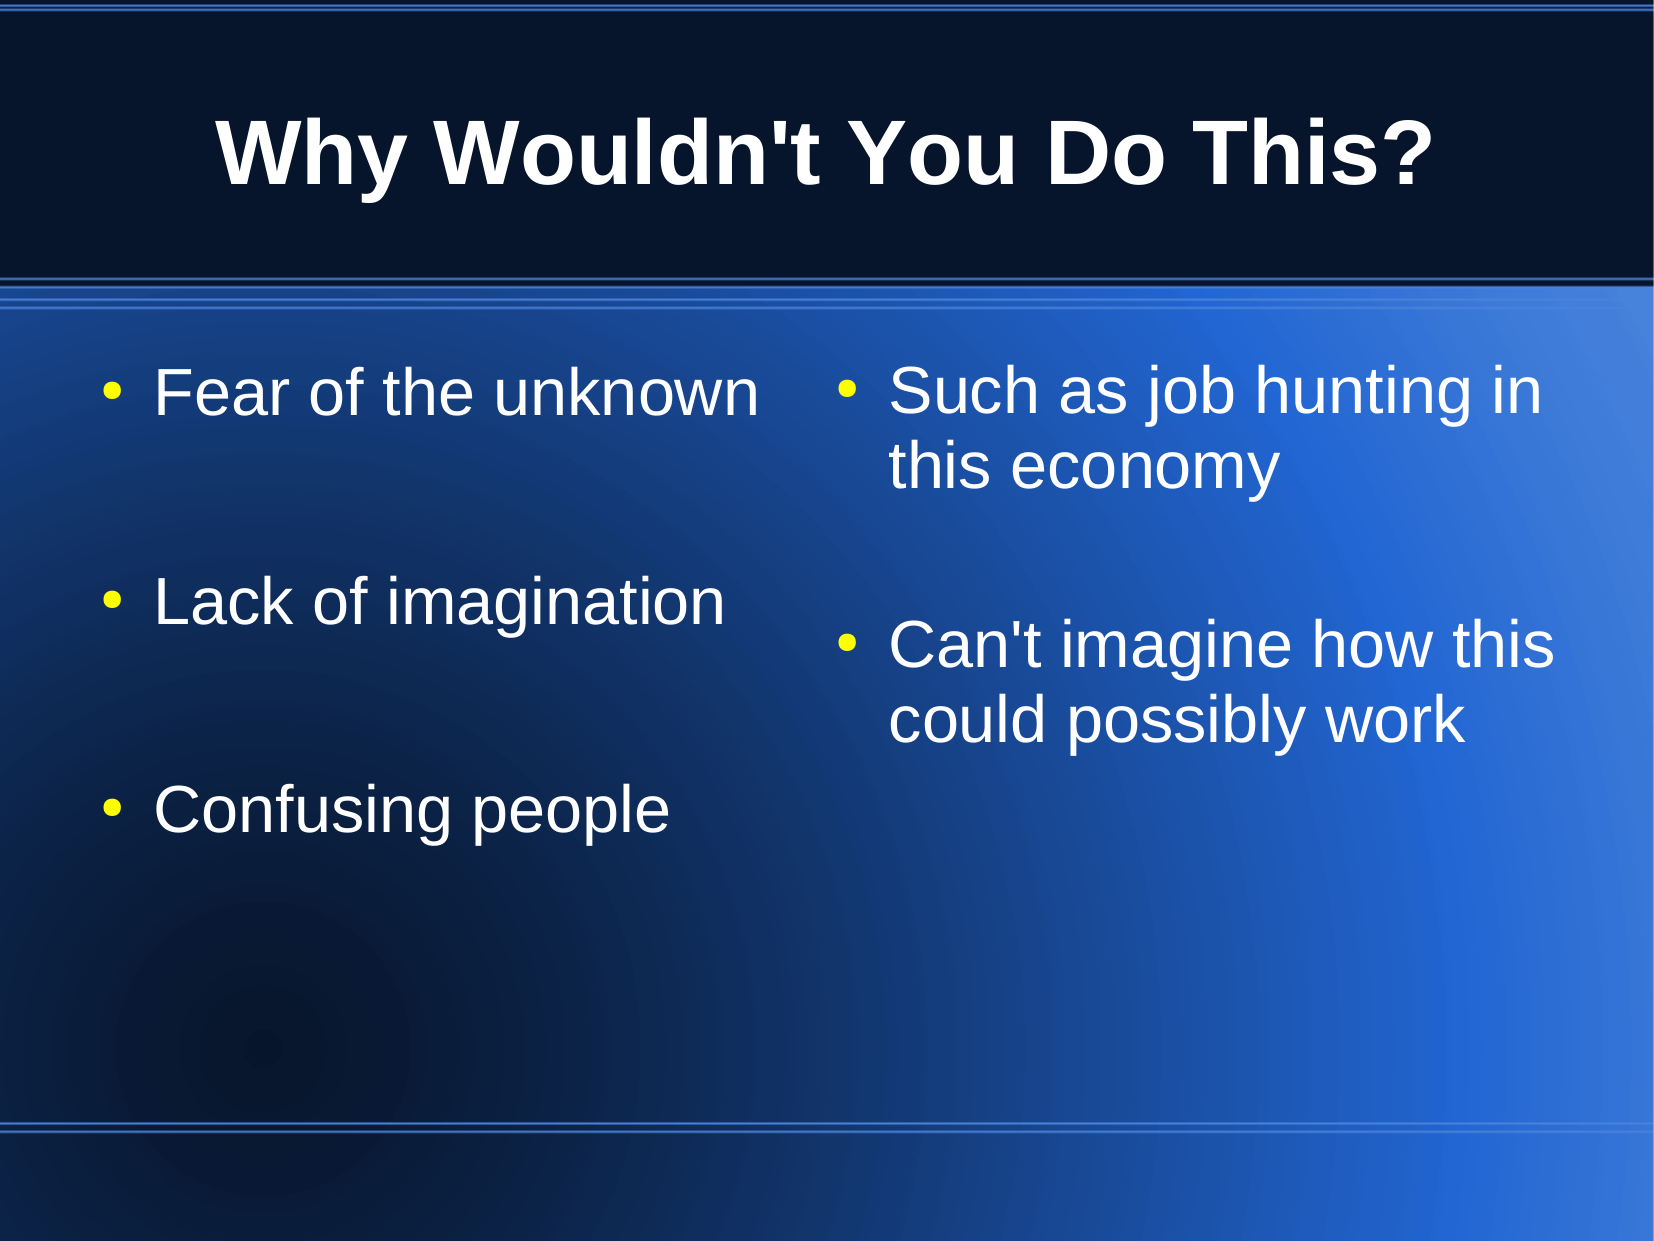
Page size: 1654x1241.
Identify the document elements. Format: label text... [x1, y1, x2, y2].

picture [0, 0, 1654, 1241]
title Why Wouldn't You Do This? [82, 56, 1571, 250]
list Such as job hunting in this economy Can't imagine how this could possibly work [817, 353, 1560, 1041]
list Fear of the unknown Lack of imagination Confusing people [82, 355, 826, 1043]
